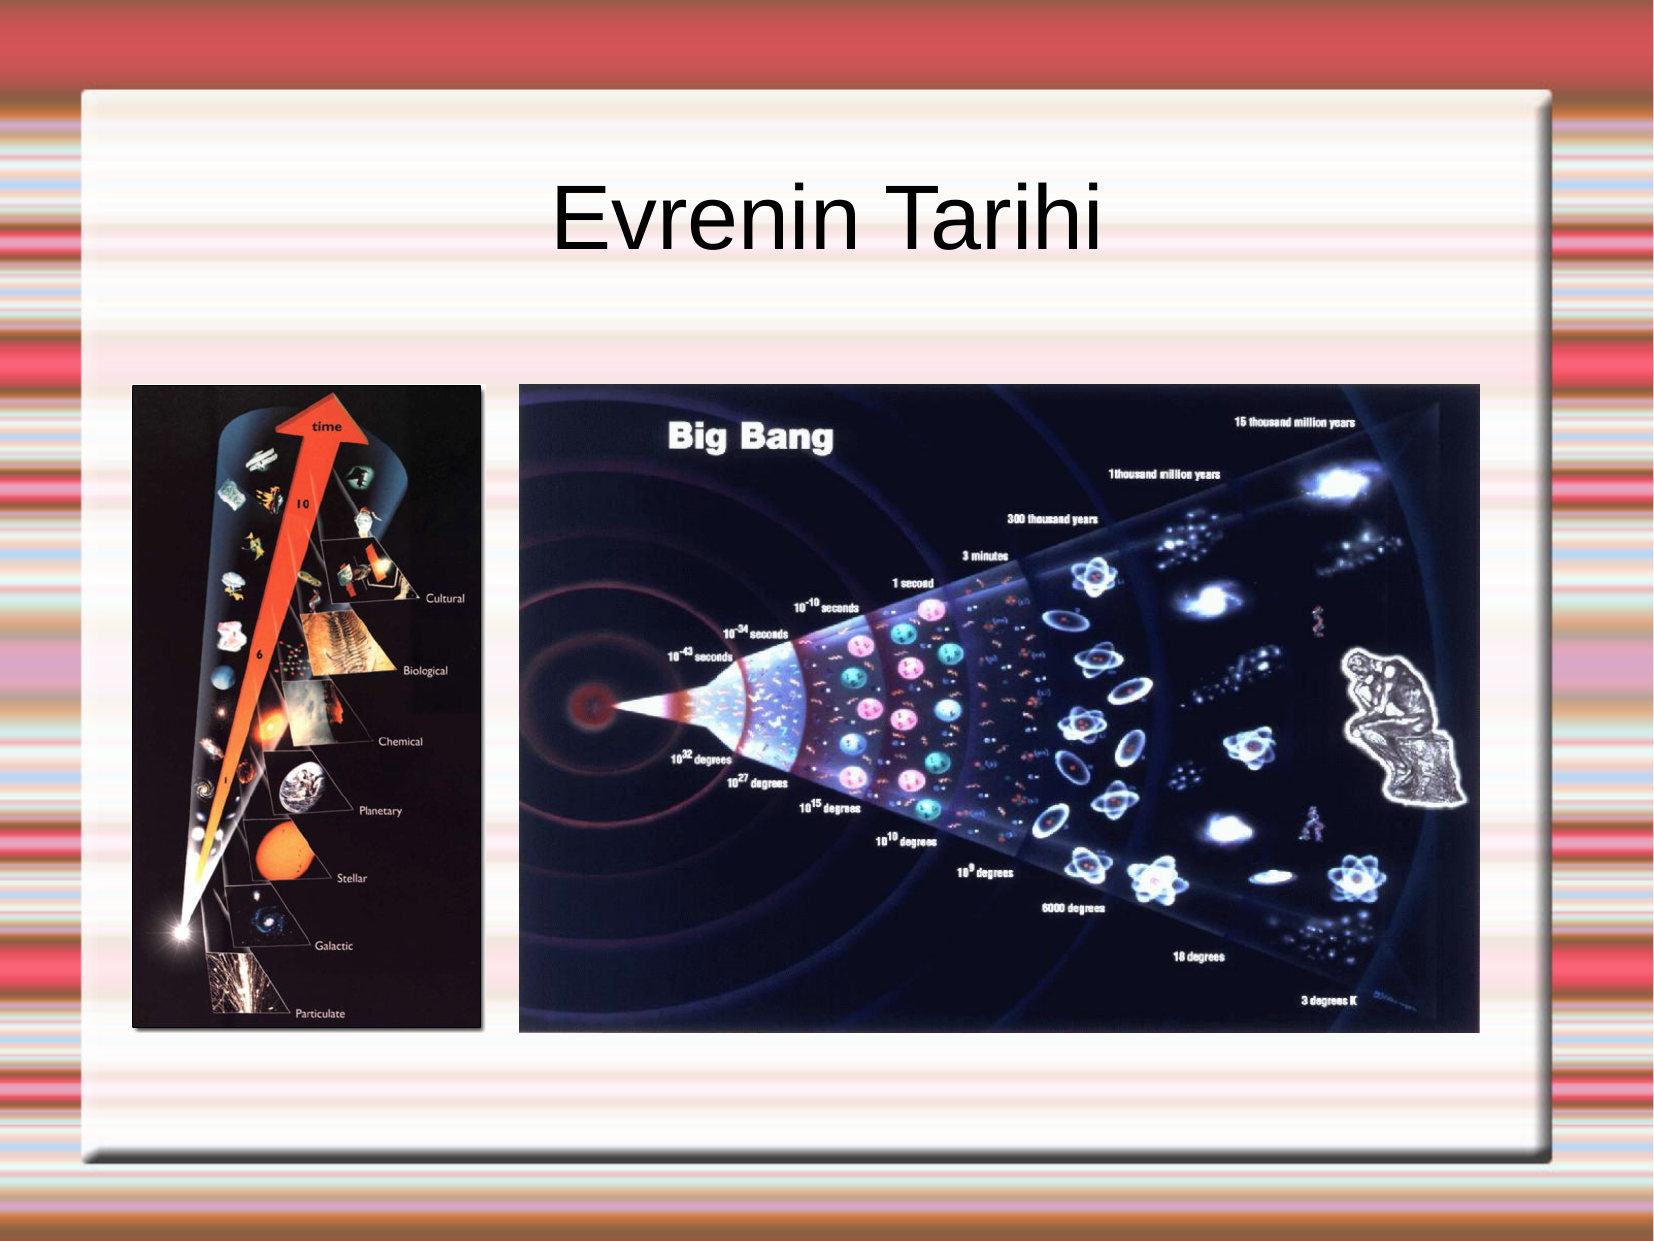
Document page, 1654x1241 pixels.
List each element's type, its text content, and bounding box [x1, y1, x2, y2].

title Evrenin Tarihi [121, 122, 1534, 315]
picture [0, 0, 1654, 1241]
